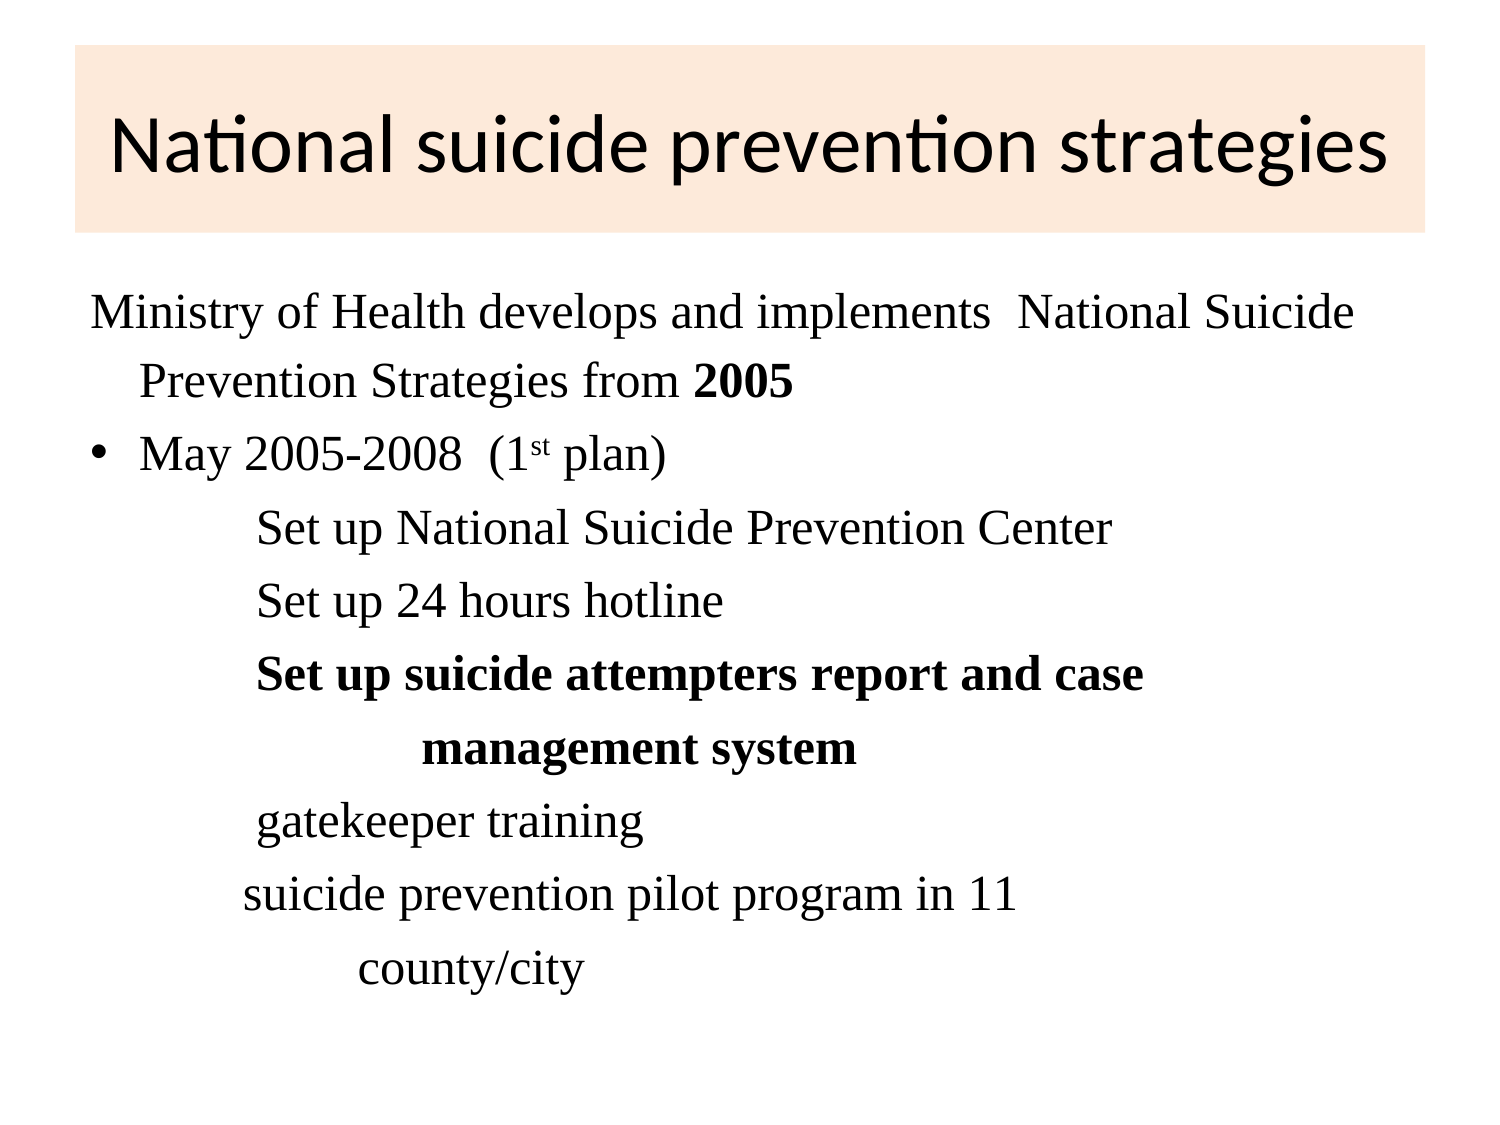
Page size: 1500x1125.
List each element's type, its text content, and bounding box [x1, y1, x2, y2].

list Ministry of Health develops and implements National Suicide Prevention Strategies from 2005 May 2005-2008 (1st plan) Set up National Suicide Prevention Center Set up 24 hours hotline Set up suicide attempters report and case management system gatekeeper training suicide prevention pilot program in 11 county/city [75, 262, 1426, 1005]
title National suicide prevention strategies [75, 45, 1426, 233]
